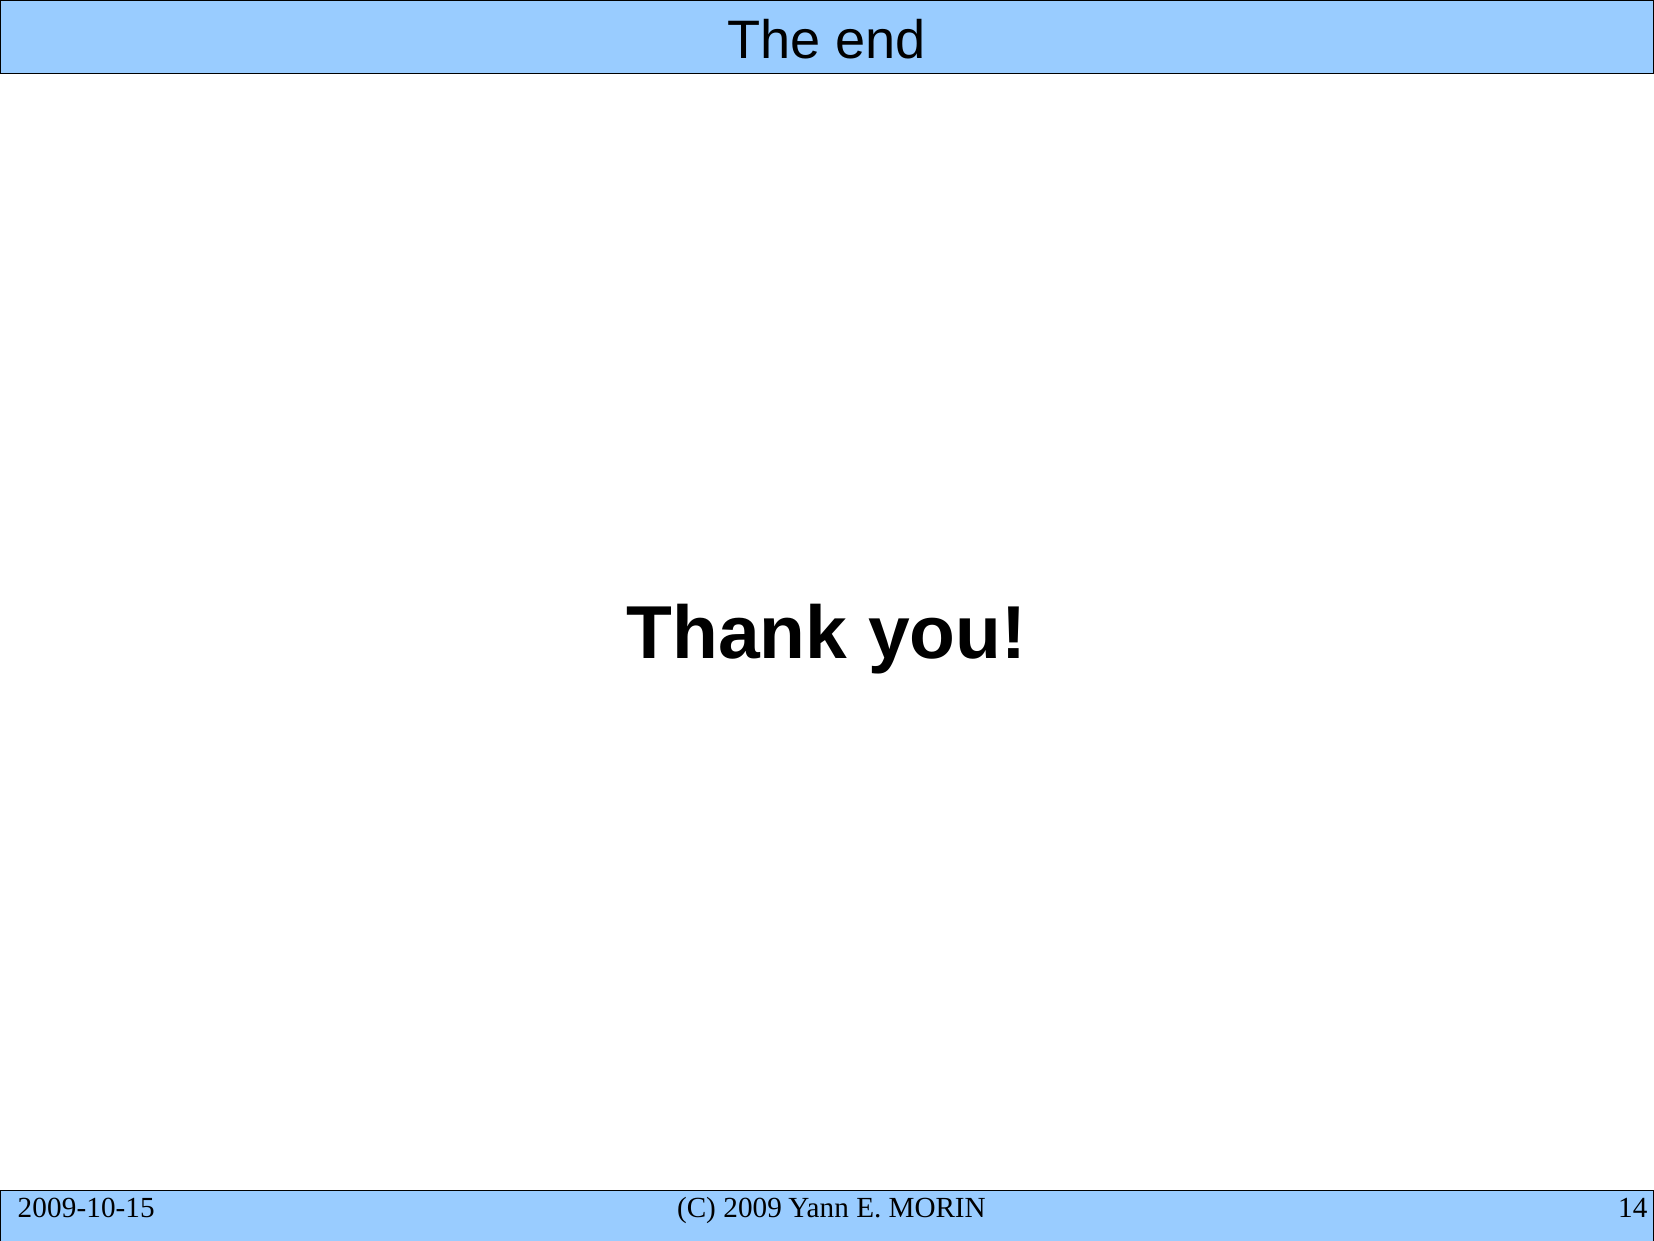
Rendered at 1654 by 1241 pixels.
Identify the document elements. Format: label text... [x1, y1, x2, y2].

subtitle Thank you! [24, 98, 1629, 1167]
title The end [82, 0, 1571, 79]
